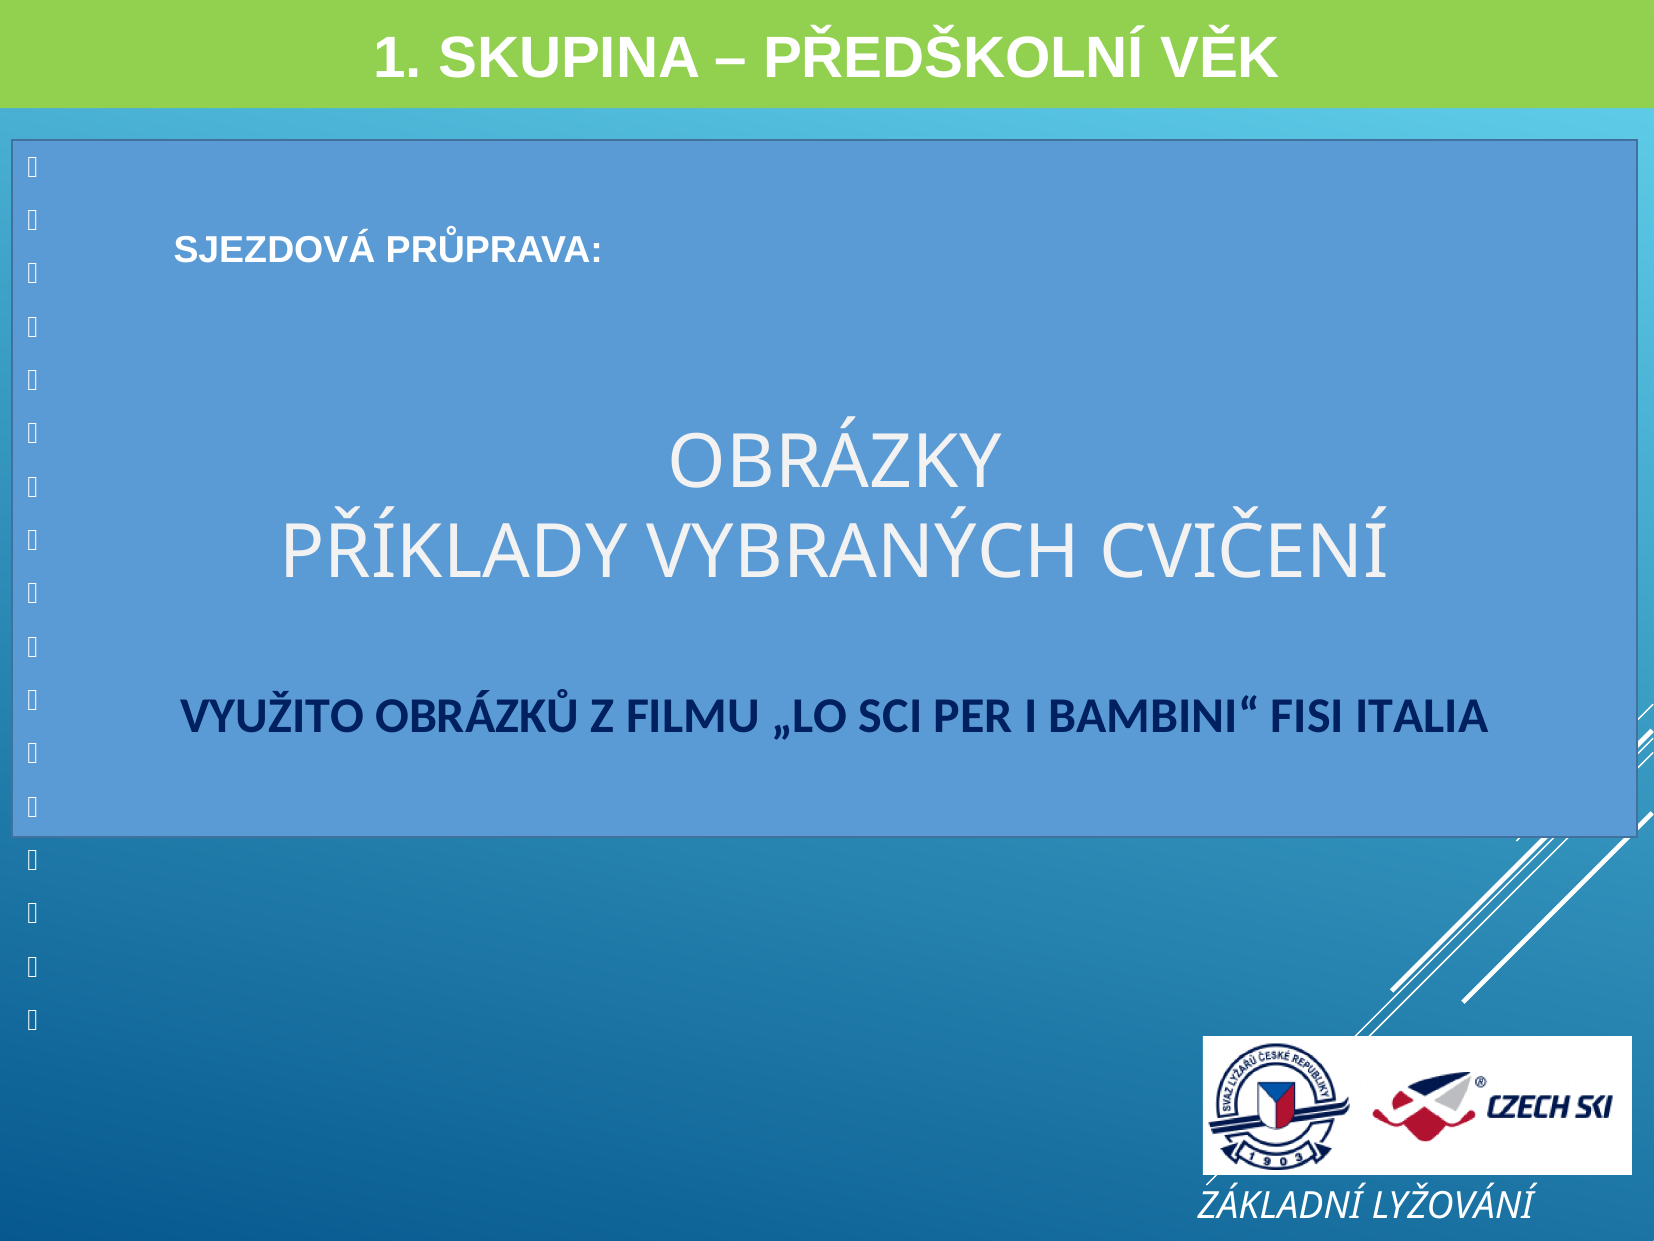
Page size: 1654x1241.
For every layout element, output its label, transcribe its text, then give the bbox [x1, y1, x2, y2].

picture [1202, 1036, 1632, 1173]
text_box SJEZDOVÁ PRŮPRAVA: [71, 172, 705, 322]
title 1. Skupina – předškolní věk [0, 0, 1654, 109]
list [12, 140, 1637, 837]
text_box ZÁKLADNÍ LYŽOVÁNÍ [1182, 1173, 1644, 1235]
text_box OBRÁZKY PŘÍKLADY VYBRANÝCH CVIČENÍ VYUŽITO OBRÁZKŮ Z FILMU „LO SCI PER I BAMBINI“ FISI ITALIA [85, 374, 1584, 826]
